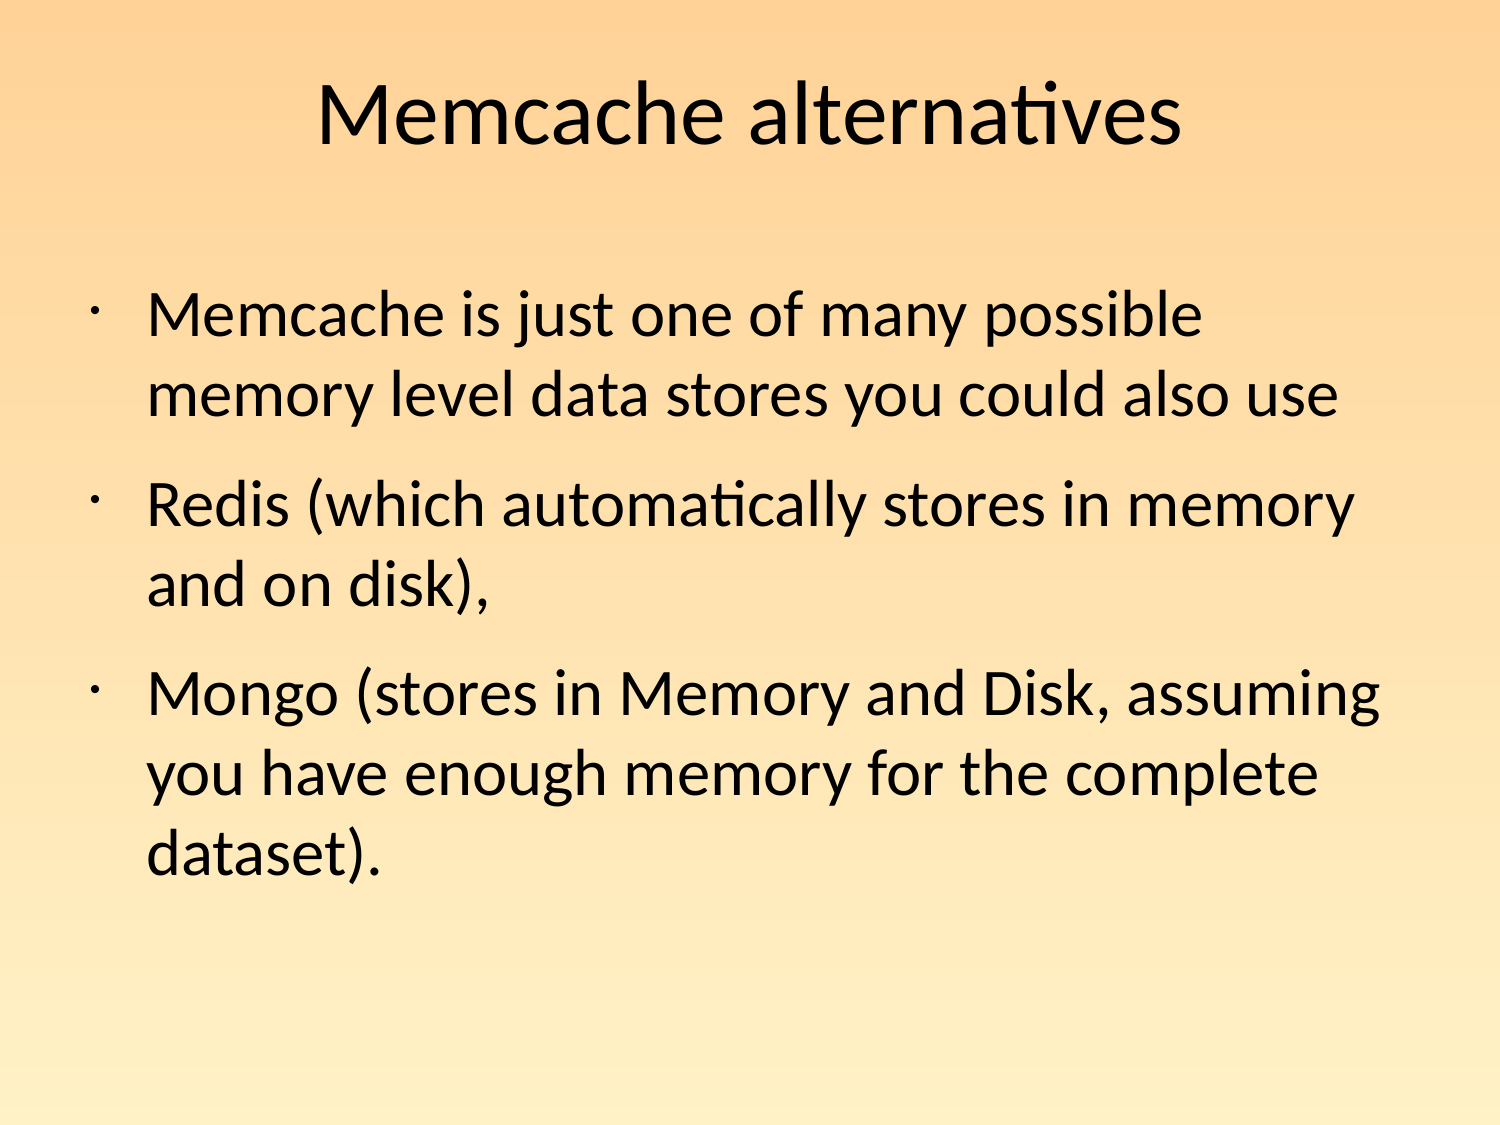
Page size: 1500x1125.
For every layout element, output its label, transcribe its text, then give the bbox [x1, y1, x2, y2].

list Memcache is just one of many possible memory level data stores you could also use Redis (which automatically stores in memory and on disk), Mongo (stores in Memory and Disk, assuming you have enough memory for the complete dataset). [75, 262, 1425, 1005]
title Memcache alternatives [75, 45, 1425, 233]
